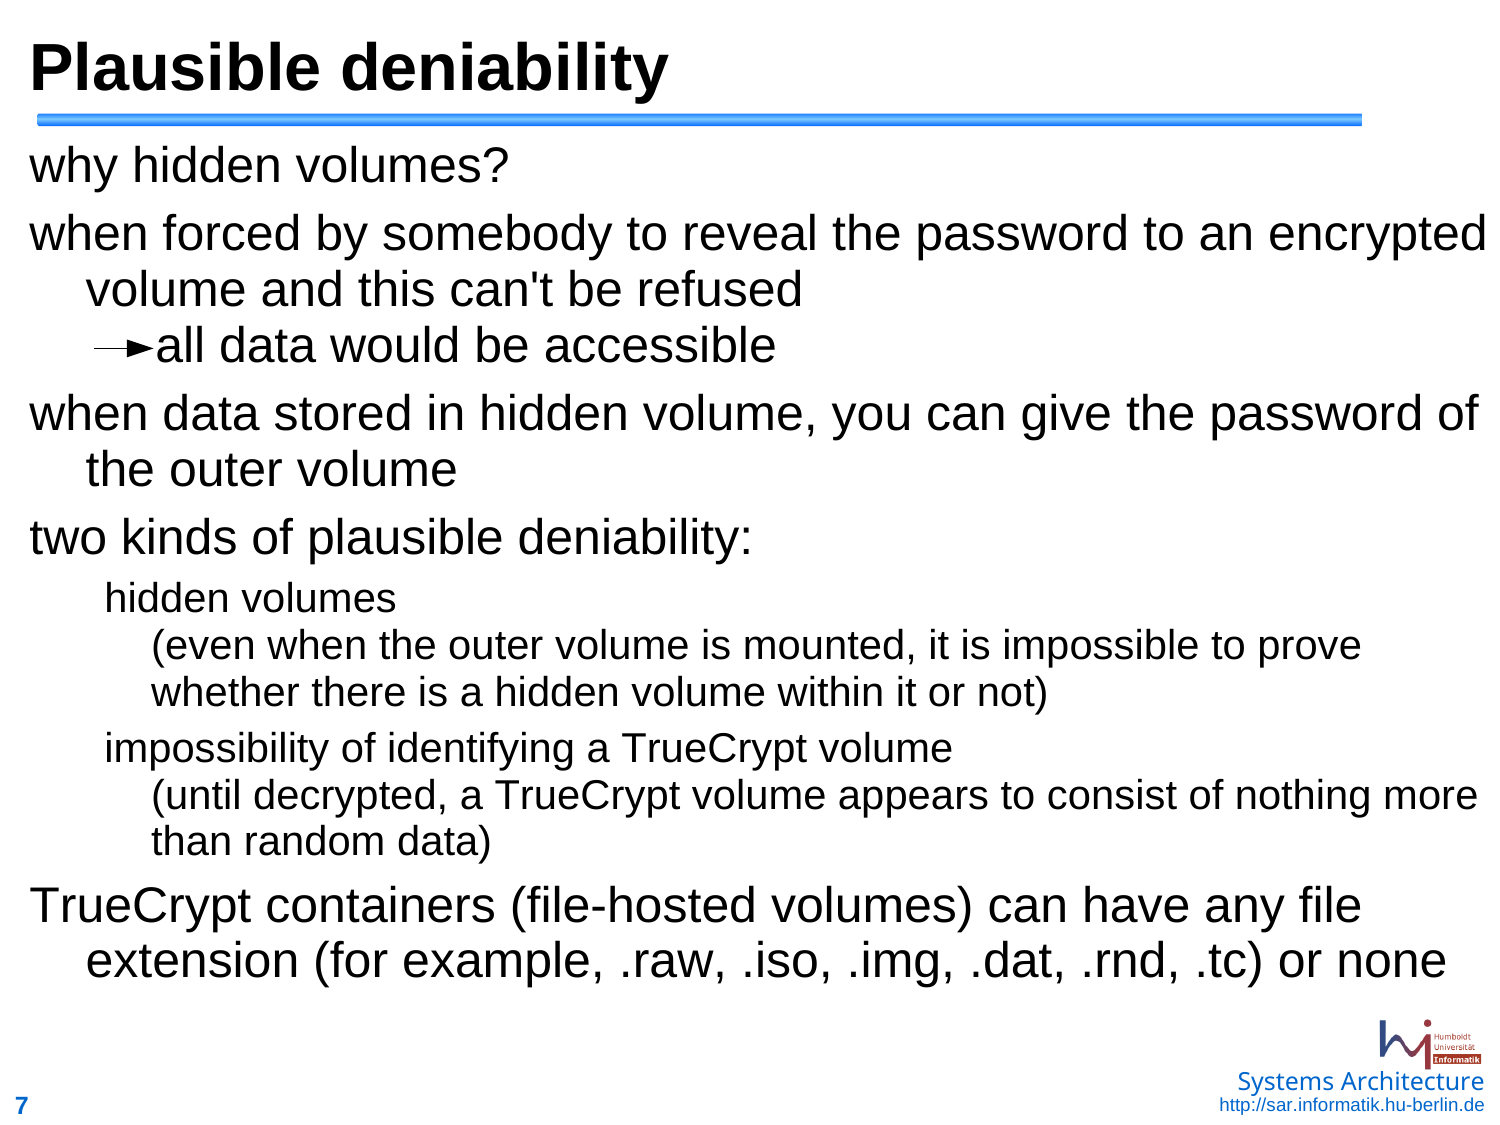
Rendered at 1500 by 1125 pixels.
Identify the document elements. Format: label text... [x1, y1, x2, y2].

picture [1376, 1044, 1483, 1071]
title Plausible deniability [29, 26, 1500, 108]
list why hidden volumes? when forced by somebody to reveal the password to an encrypted volume and this can't be refused all data would be accessible when data stored in hidden volume, you can give the password of the outer volume two kinds of plausible deniability: hidden volumes (even when the outer volume is mounted, it is impossible to prove whether there is a hidden volume within it or not) impossibility of identifying a TrueCrypt volume (until decrypted, a TrueCrypt volume appears to consist of nothing more than random data) TrueCrypt containers (file-hosted volumes) can have any file extension (for example, .raw, .iso, .img, .dat, .rnd, .tc) or none [29, 137, 1500, 1044]
